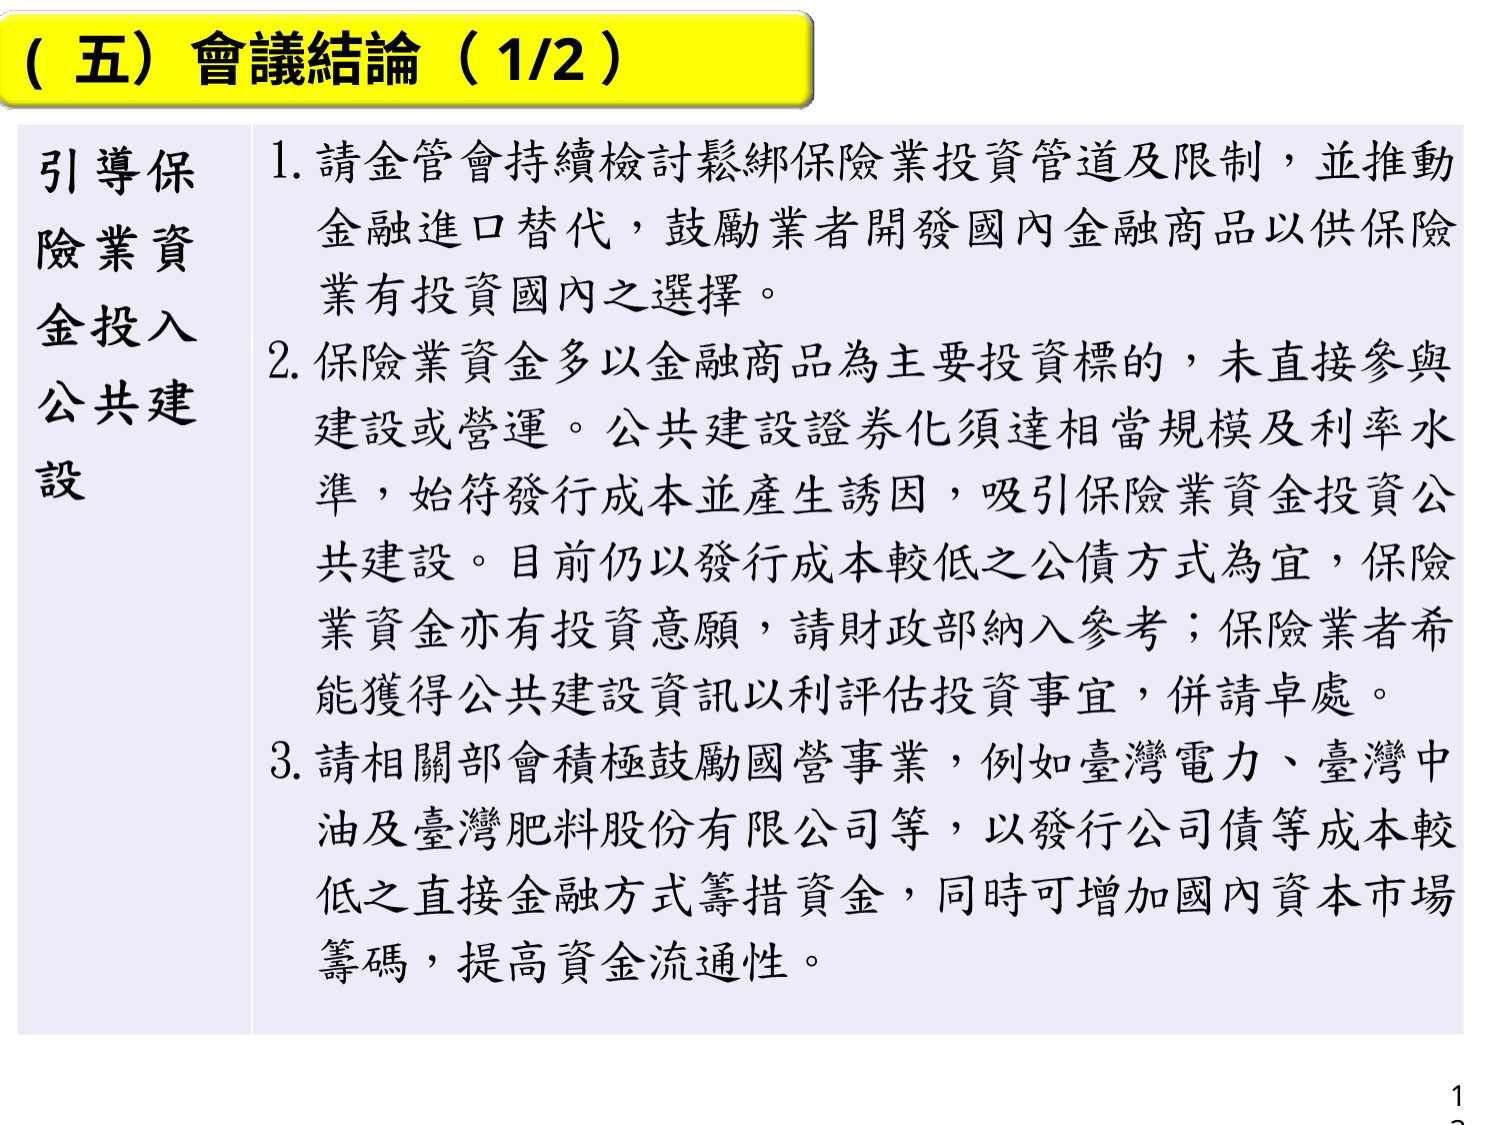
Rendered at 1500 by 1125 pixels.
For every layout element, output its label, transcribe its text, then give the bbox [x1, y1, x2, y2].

title (五）會議結論（1/2） [13, 20, 751, 94]
text_box 13 [1447, 1074, 1482, 1115]
text_box [0, 10, 814, 110]
picture [16, 112, 1465, 1038]
